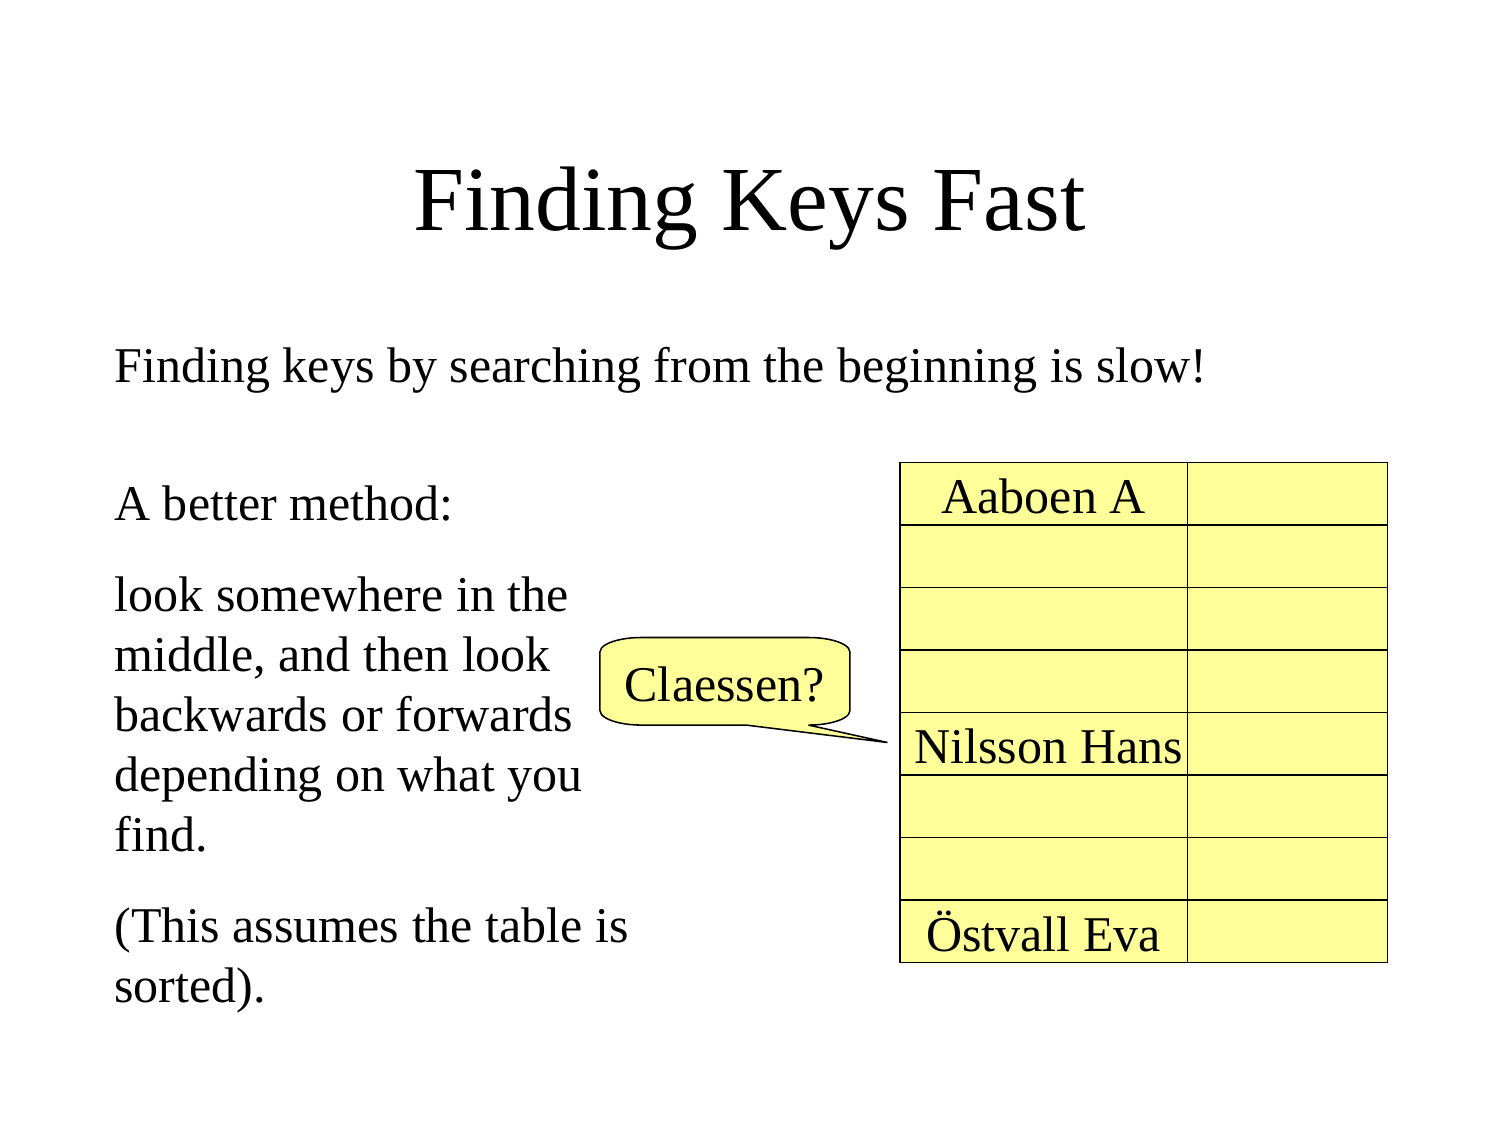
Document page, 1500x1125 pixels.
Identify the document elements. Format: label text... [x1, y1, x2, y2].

text_box Östvall Eva [900, 900, 1187, 963]
text_box [900, 462, 1388, 963]
title Finding Keys Fast [112, 99, 1388, 288]
text_box A better method: look somewhere in the middle, and then look backwards or forwards depending on what you find. (This assumes the table is sorted). [99, 462, 688, 1021]
text_box Finding keys by searching from the beginning is slow! [99, 324, 1388, 401]
text_box Aaboen A [900, 462, 1187, 525]
text_box Nilsson Hans [900, 712, 1187, 774]
text_box Claessen? [599, 637, 888, 743]
